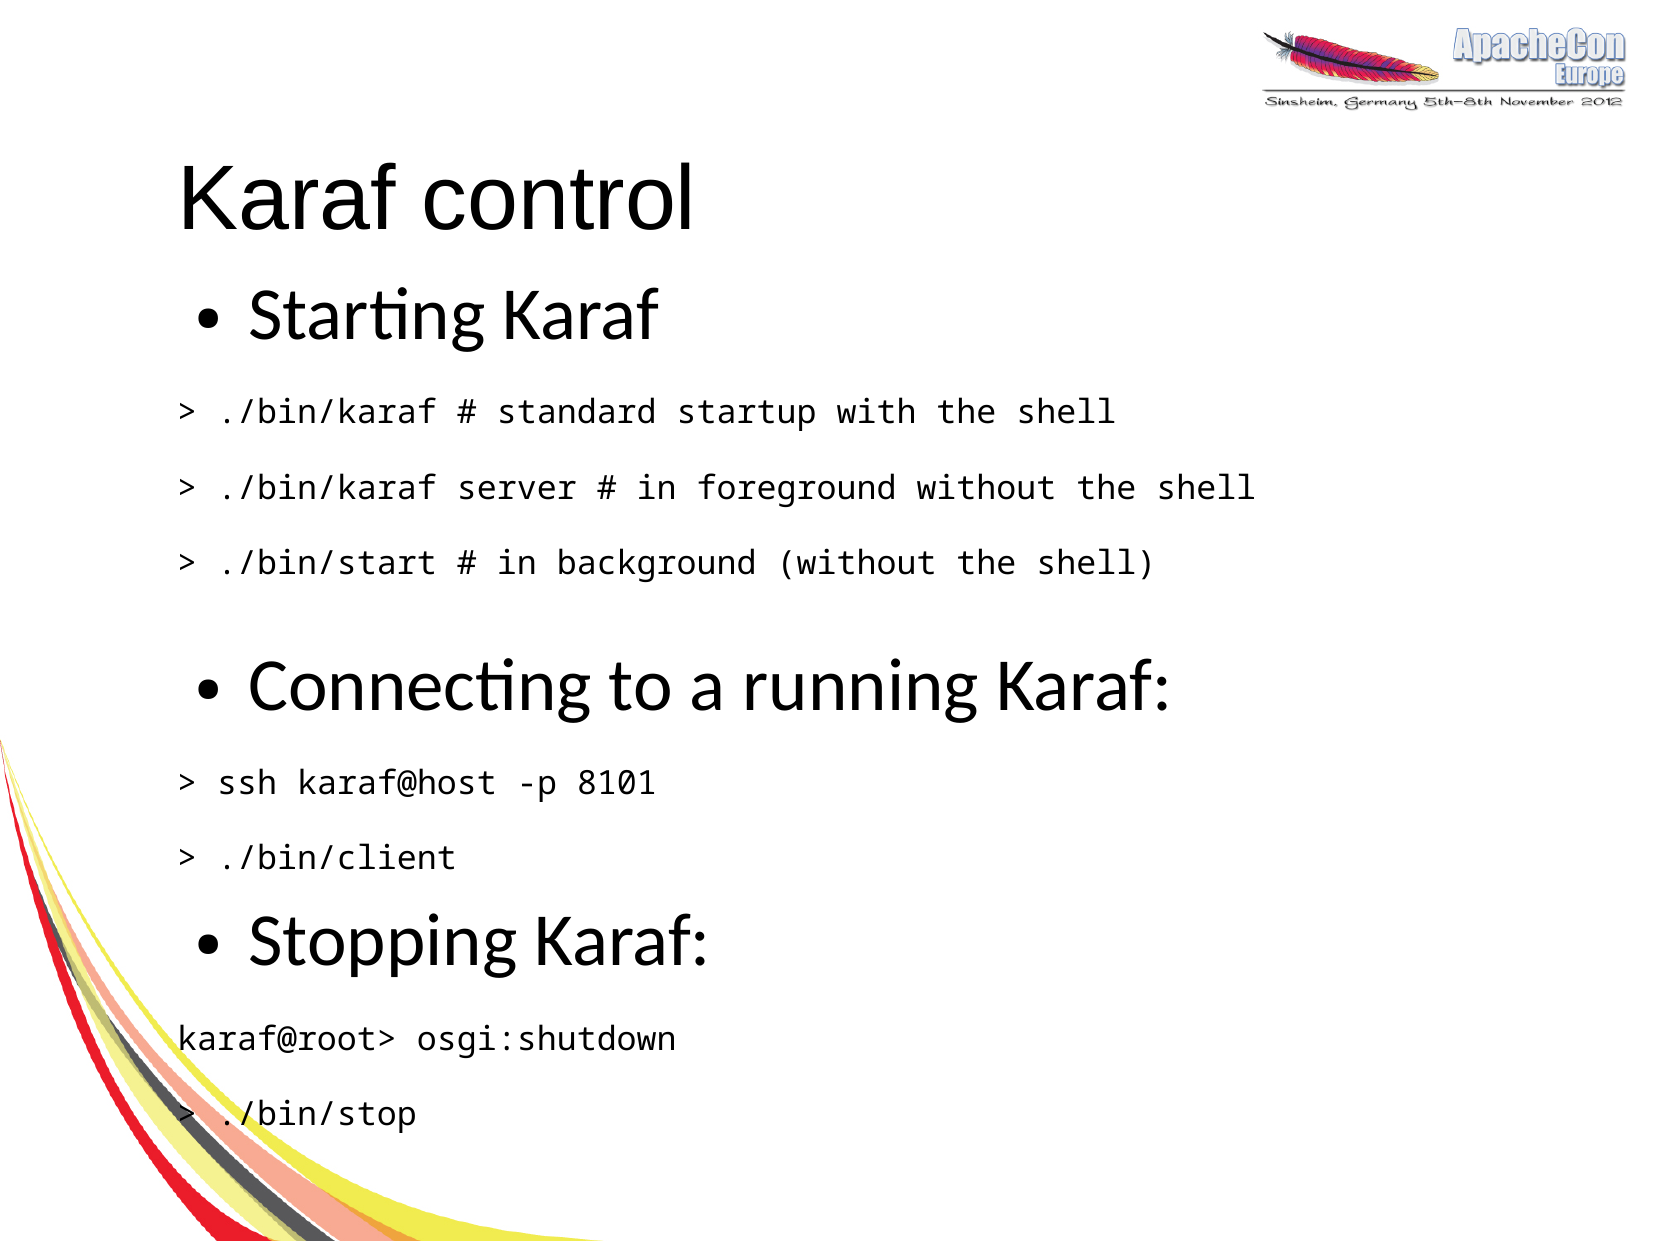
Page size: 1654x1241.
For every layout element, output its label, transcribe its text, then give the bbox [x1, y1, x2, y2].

picture [0, 0, 1654, 1241]
list Starting Karaf > ./bin/karaf # standard startup with the shell > ./bin/karaf server # in foreground without the shell > ./bin/start # in background (without the shell) Connecting to a running Karaf: > ssh karaf@host -p 8101 > ./bin/client Stopping Karaf: karaf@root> osgi:shutdown > ./bin/stop [177, 283, 1536, 1122]
title Karaf control [177, 146, 1536, 250]
